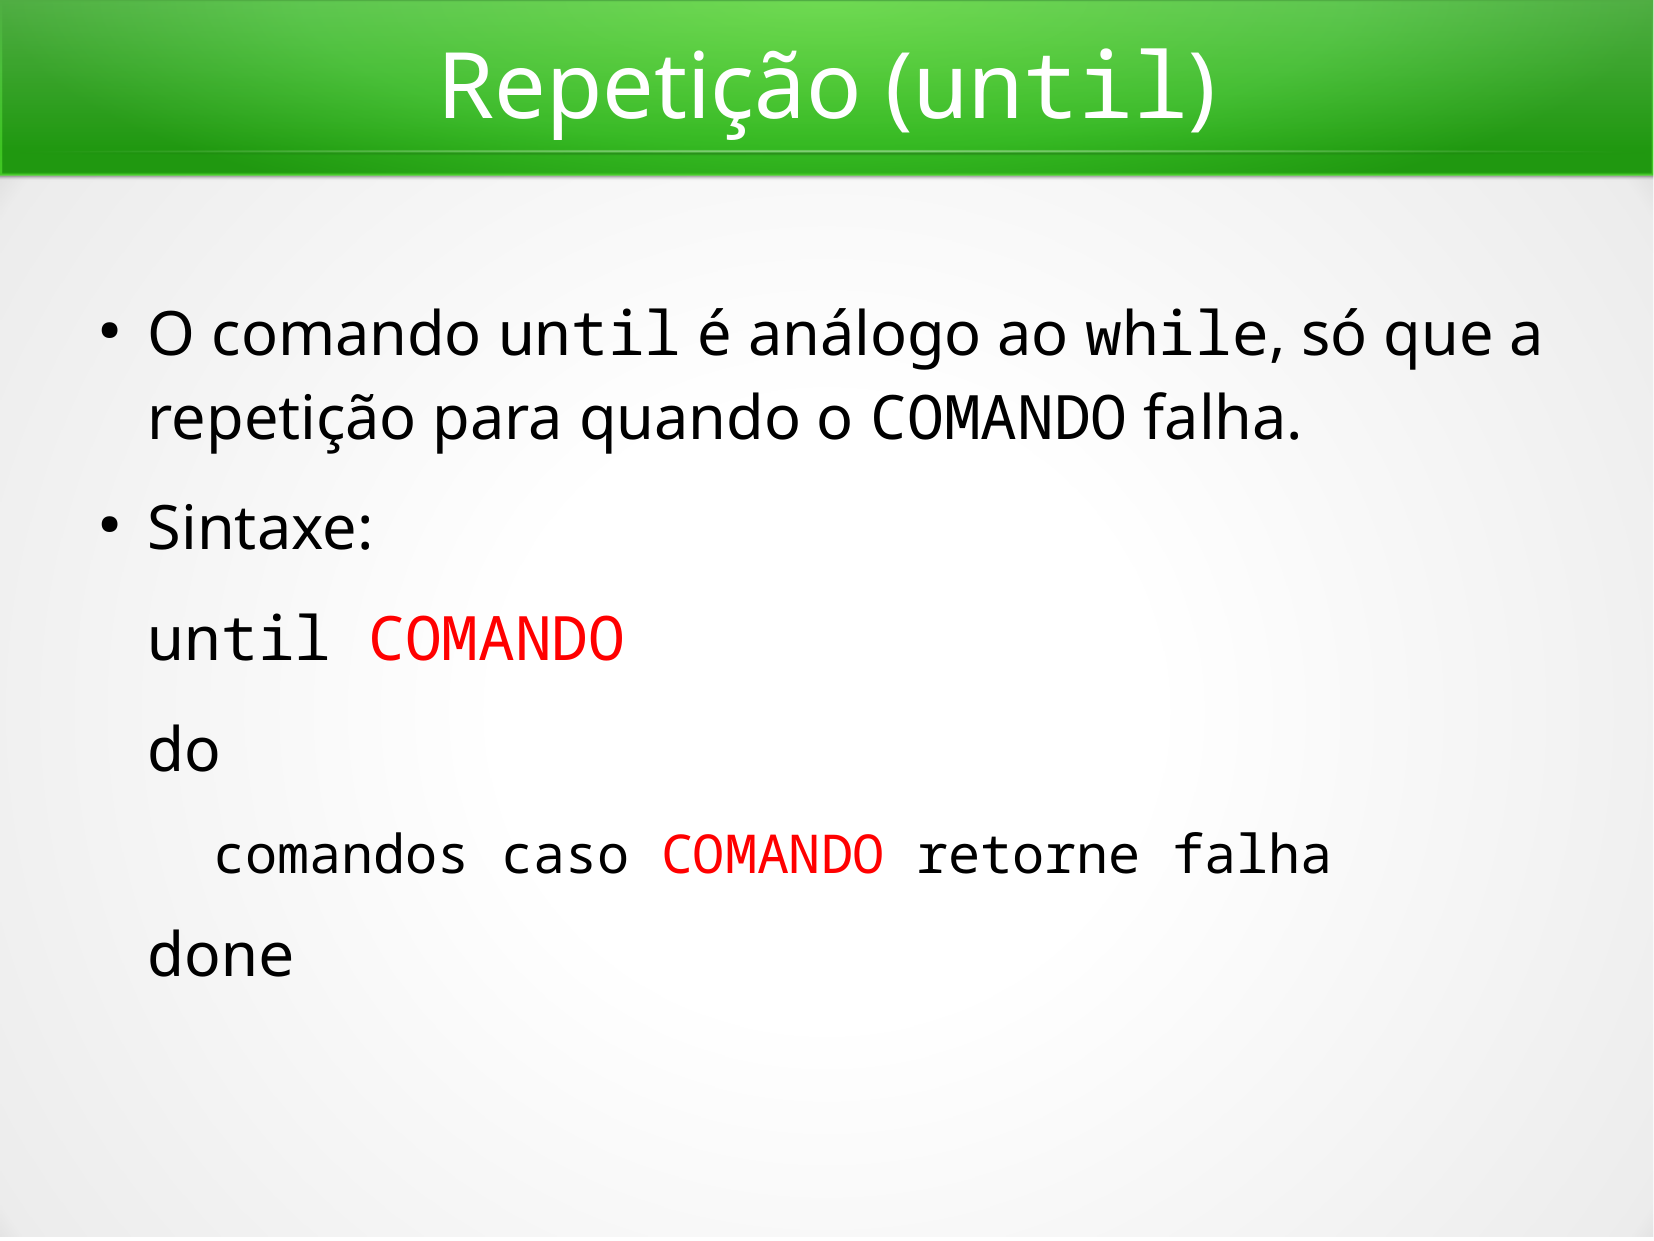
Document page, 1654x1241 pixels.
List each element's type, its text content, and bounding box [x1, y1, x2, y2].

list O comando until é análogo ao while, só que a repetição para quando o COMANDO falha. Sintaxe: until COMANDO do comandos caso COMANDO retorne falha done [82, 290, 1571, 1010]
title Repetição (until) [82, 11, 1571, 154]
picture [0, 0, 1654, 1237]
